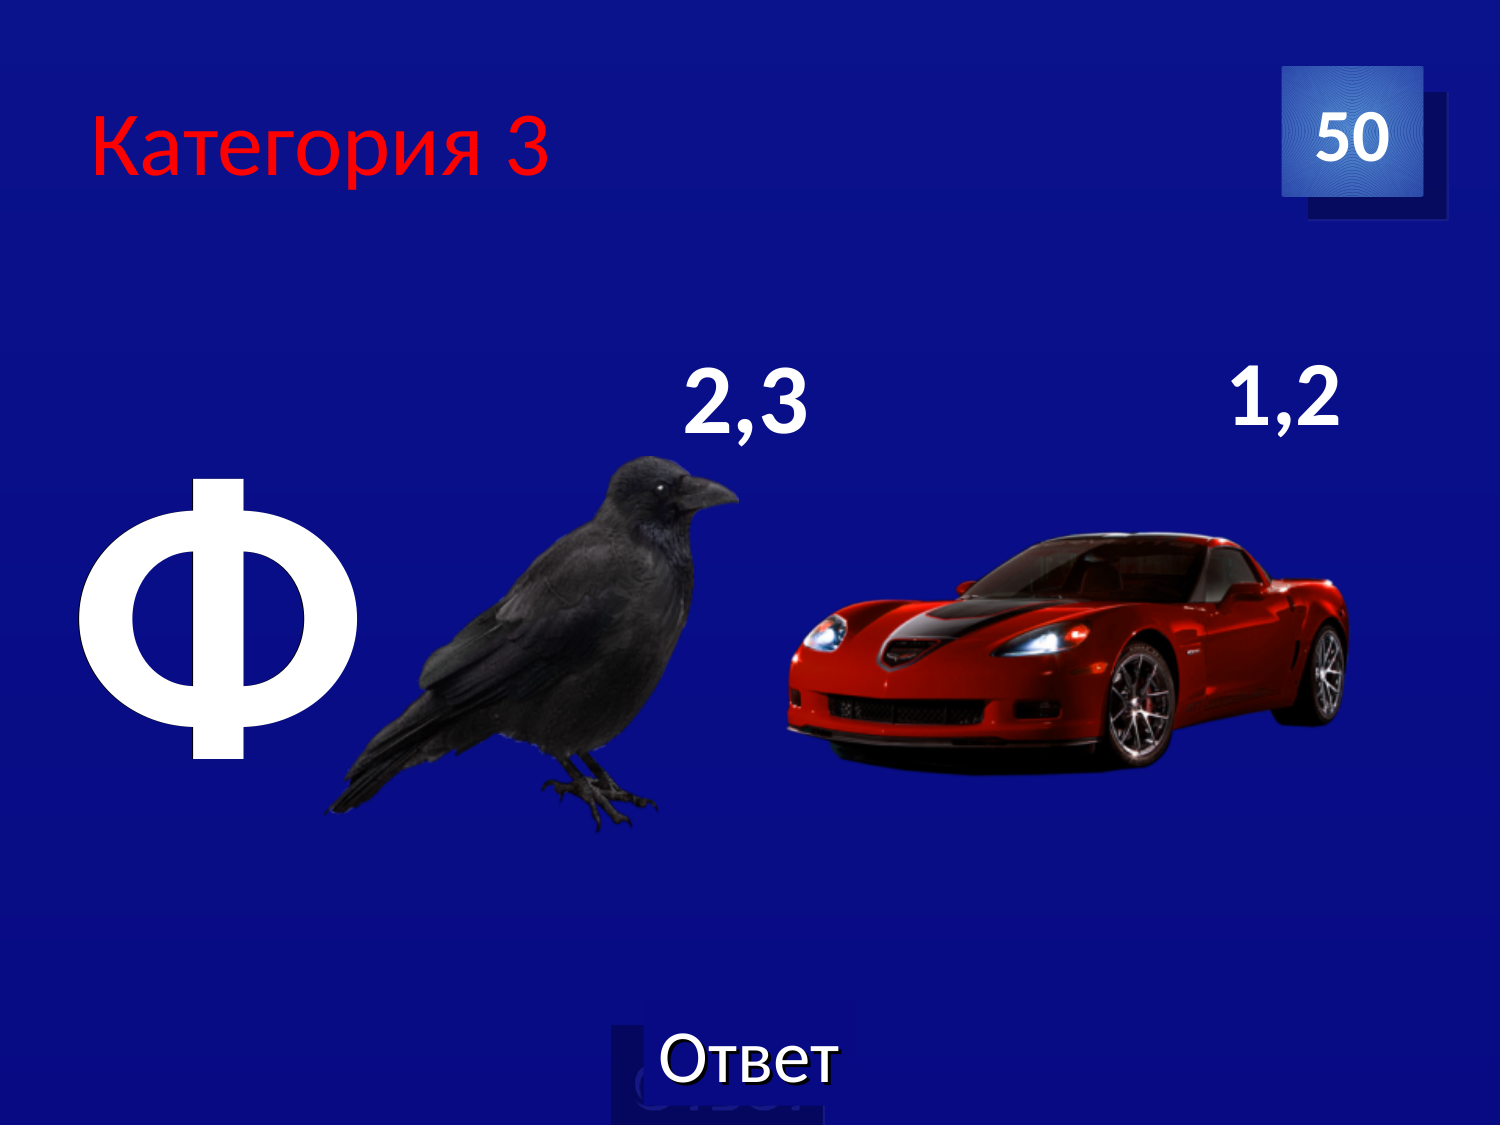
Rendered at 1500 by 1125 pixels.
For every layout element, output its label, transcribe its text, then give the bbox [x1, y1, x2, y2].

text_box Ф [132, 552, 192, 686]
text_box 50 [1282, 66, 1423, 196]
picture [773, 503, 1366, 799]
picture [324, 456, 739, 835]
title Категория 3 [75, 45, 1258, 233]
text_box Ф [53, 338, 372, 851]
text_box 1,2 [1210, 326, 1400, 453]
text_box 2,3 [667, 326, 845, 463]
text_box Ф [244, 552, 303, 686]
